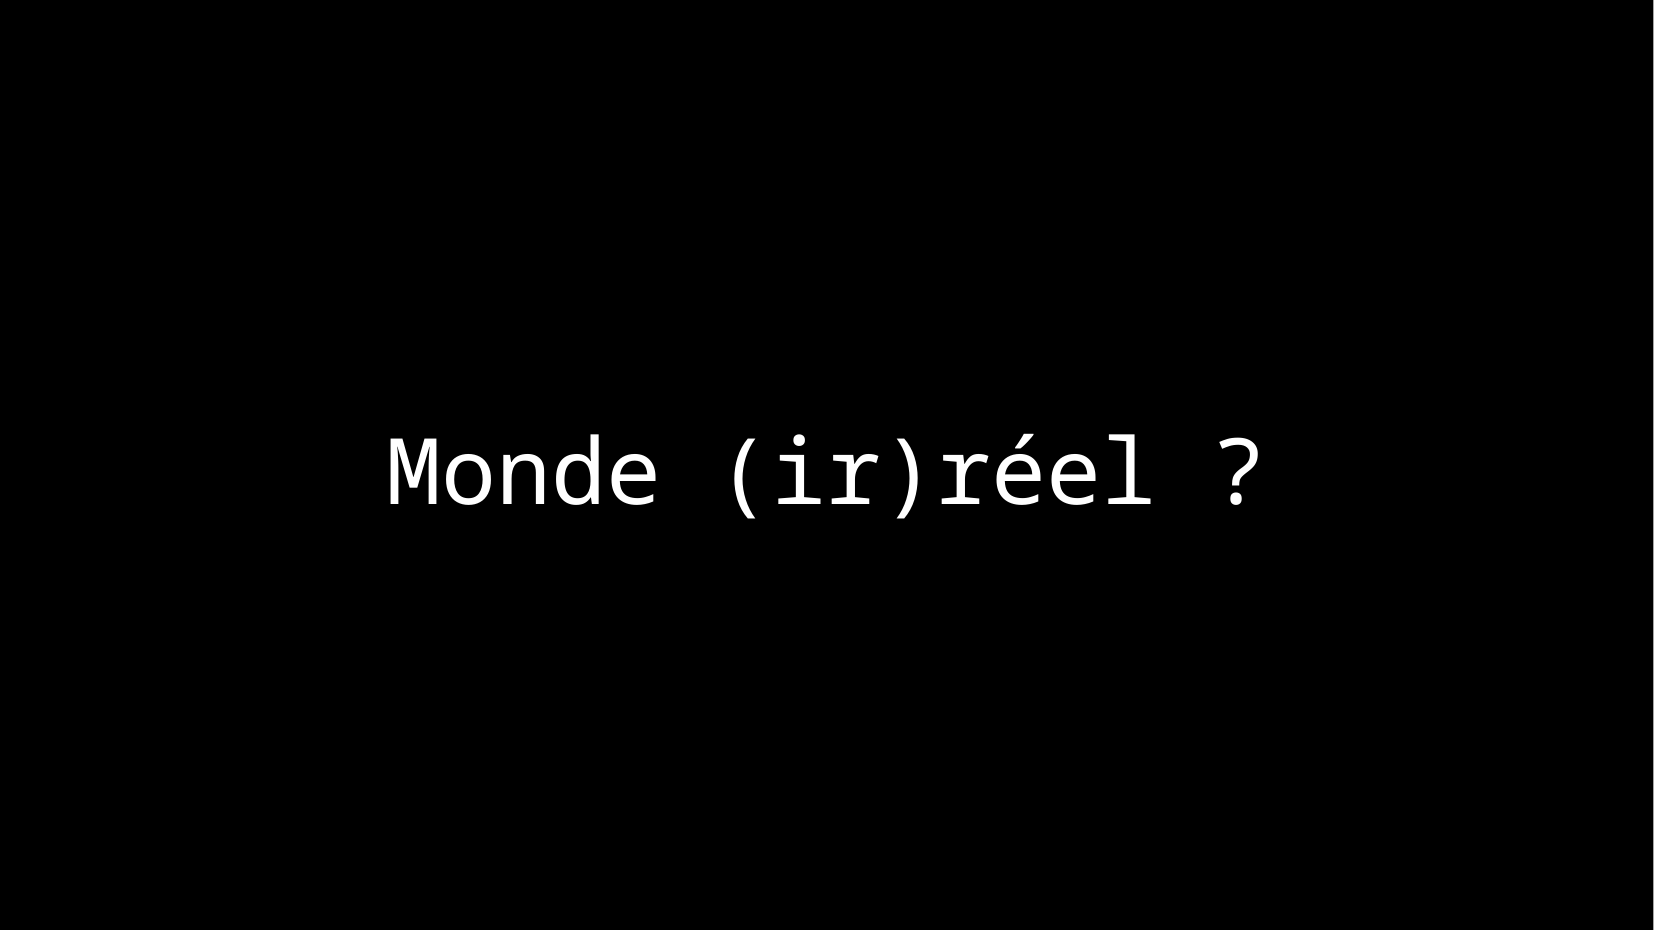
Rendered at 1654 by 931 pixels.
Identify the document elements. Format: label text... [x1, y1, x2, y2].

title Monde (ir)réel ? [82, 391, 1571, 547]
